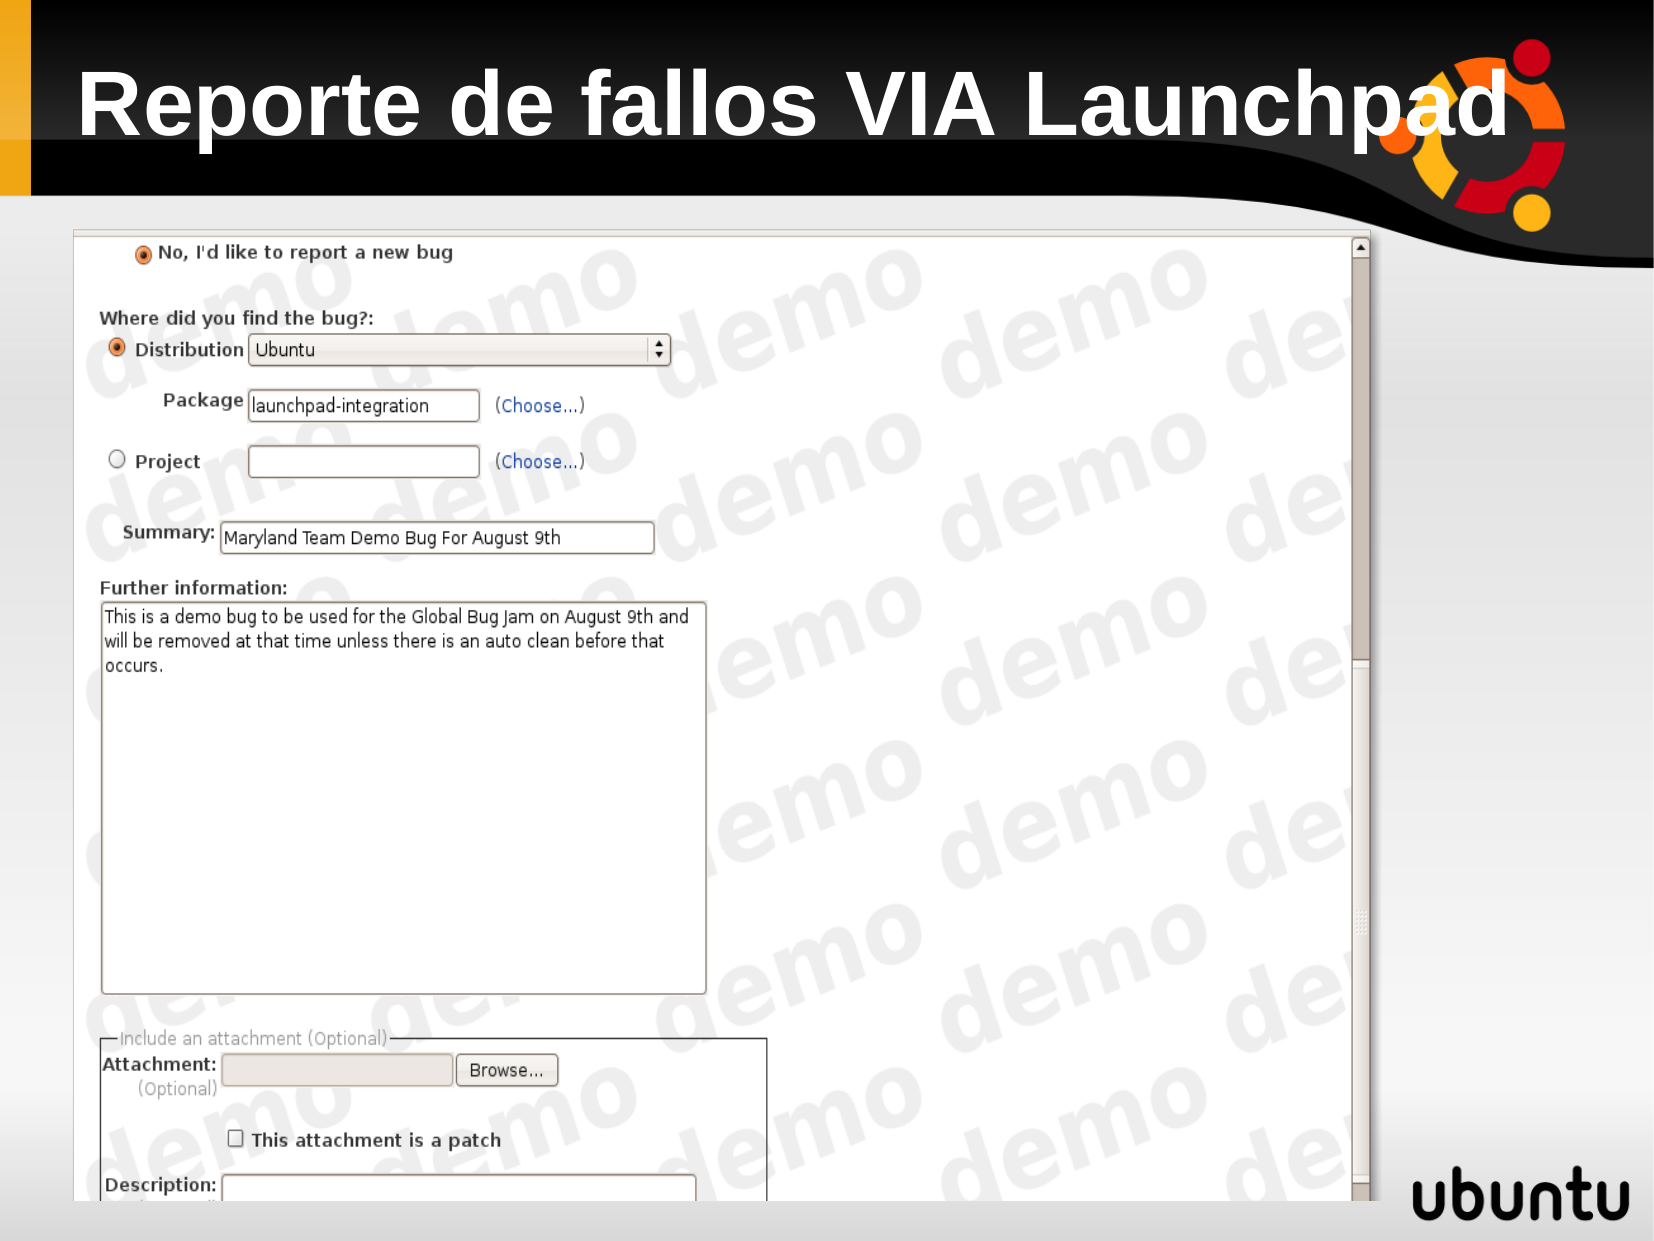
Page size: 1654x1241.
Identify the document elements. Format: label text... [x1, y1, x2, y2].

chart [0, 147, 1654, 1201]
picture [0, 0, 1654, 147]
title Reporte de fallos VIA Launchpad [76, 7, 1565, 147]
picture [0, 1201, 1654, 1241]
